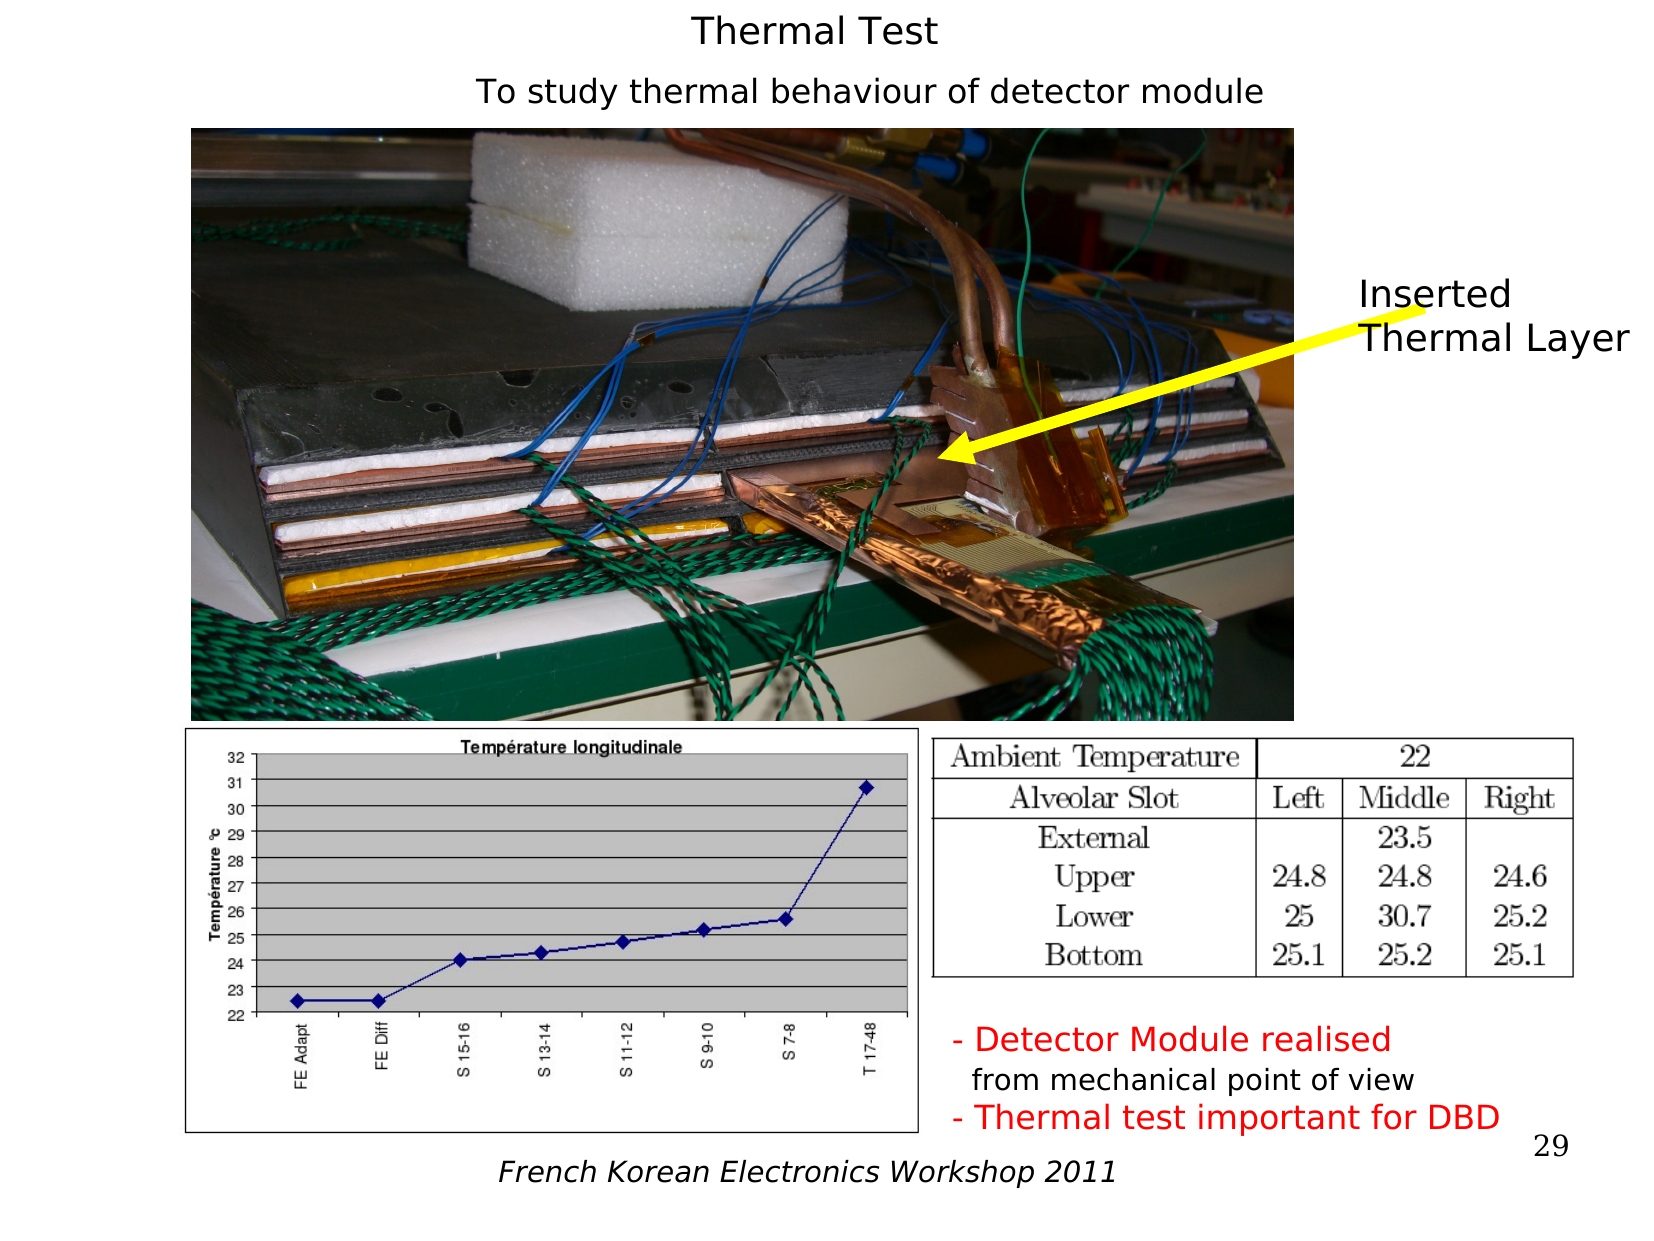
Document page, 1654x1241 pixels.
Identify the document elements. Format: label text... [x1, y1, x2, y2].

picture [191, 128, 1294, 721]
text_box - Detector Module realised from mechanical point of view - Thermal test important for DBD [937, 1012, 1449, 1177]
text_box To study thermal behaviour of detector module [461, 65, 1176, 130]
picture [179, 722, 1585, 1138]
text_box Inserted Thermal Layer [1343, 264, 1614, 392]
text_box Thermal Test [676, 1, 924, 65]
